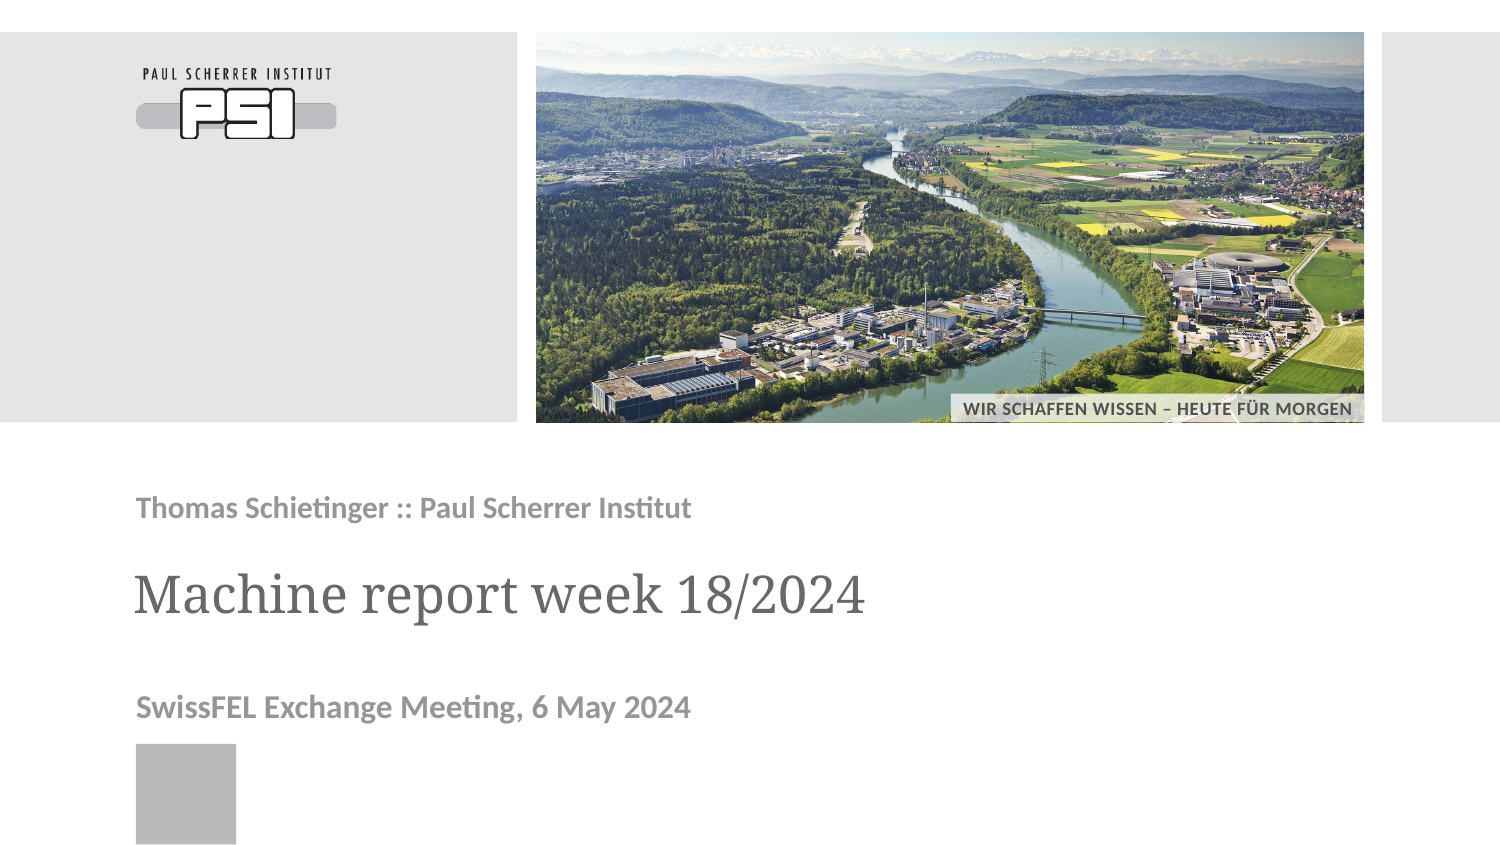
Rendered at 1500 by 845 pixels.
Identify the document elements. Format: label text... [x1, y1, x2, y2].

title Machine report week 18/2024 [133, 561, 1441, 648]
list SwissFEL Exchange Meeting, 6 May 2024 [135, 681, 1441, 730]
picture [539, 32, 1365, 423]
subtitle Thomas Schietinger :: Paul Scherrer Institut [135, 483, 1441, 529]
